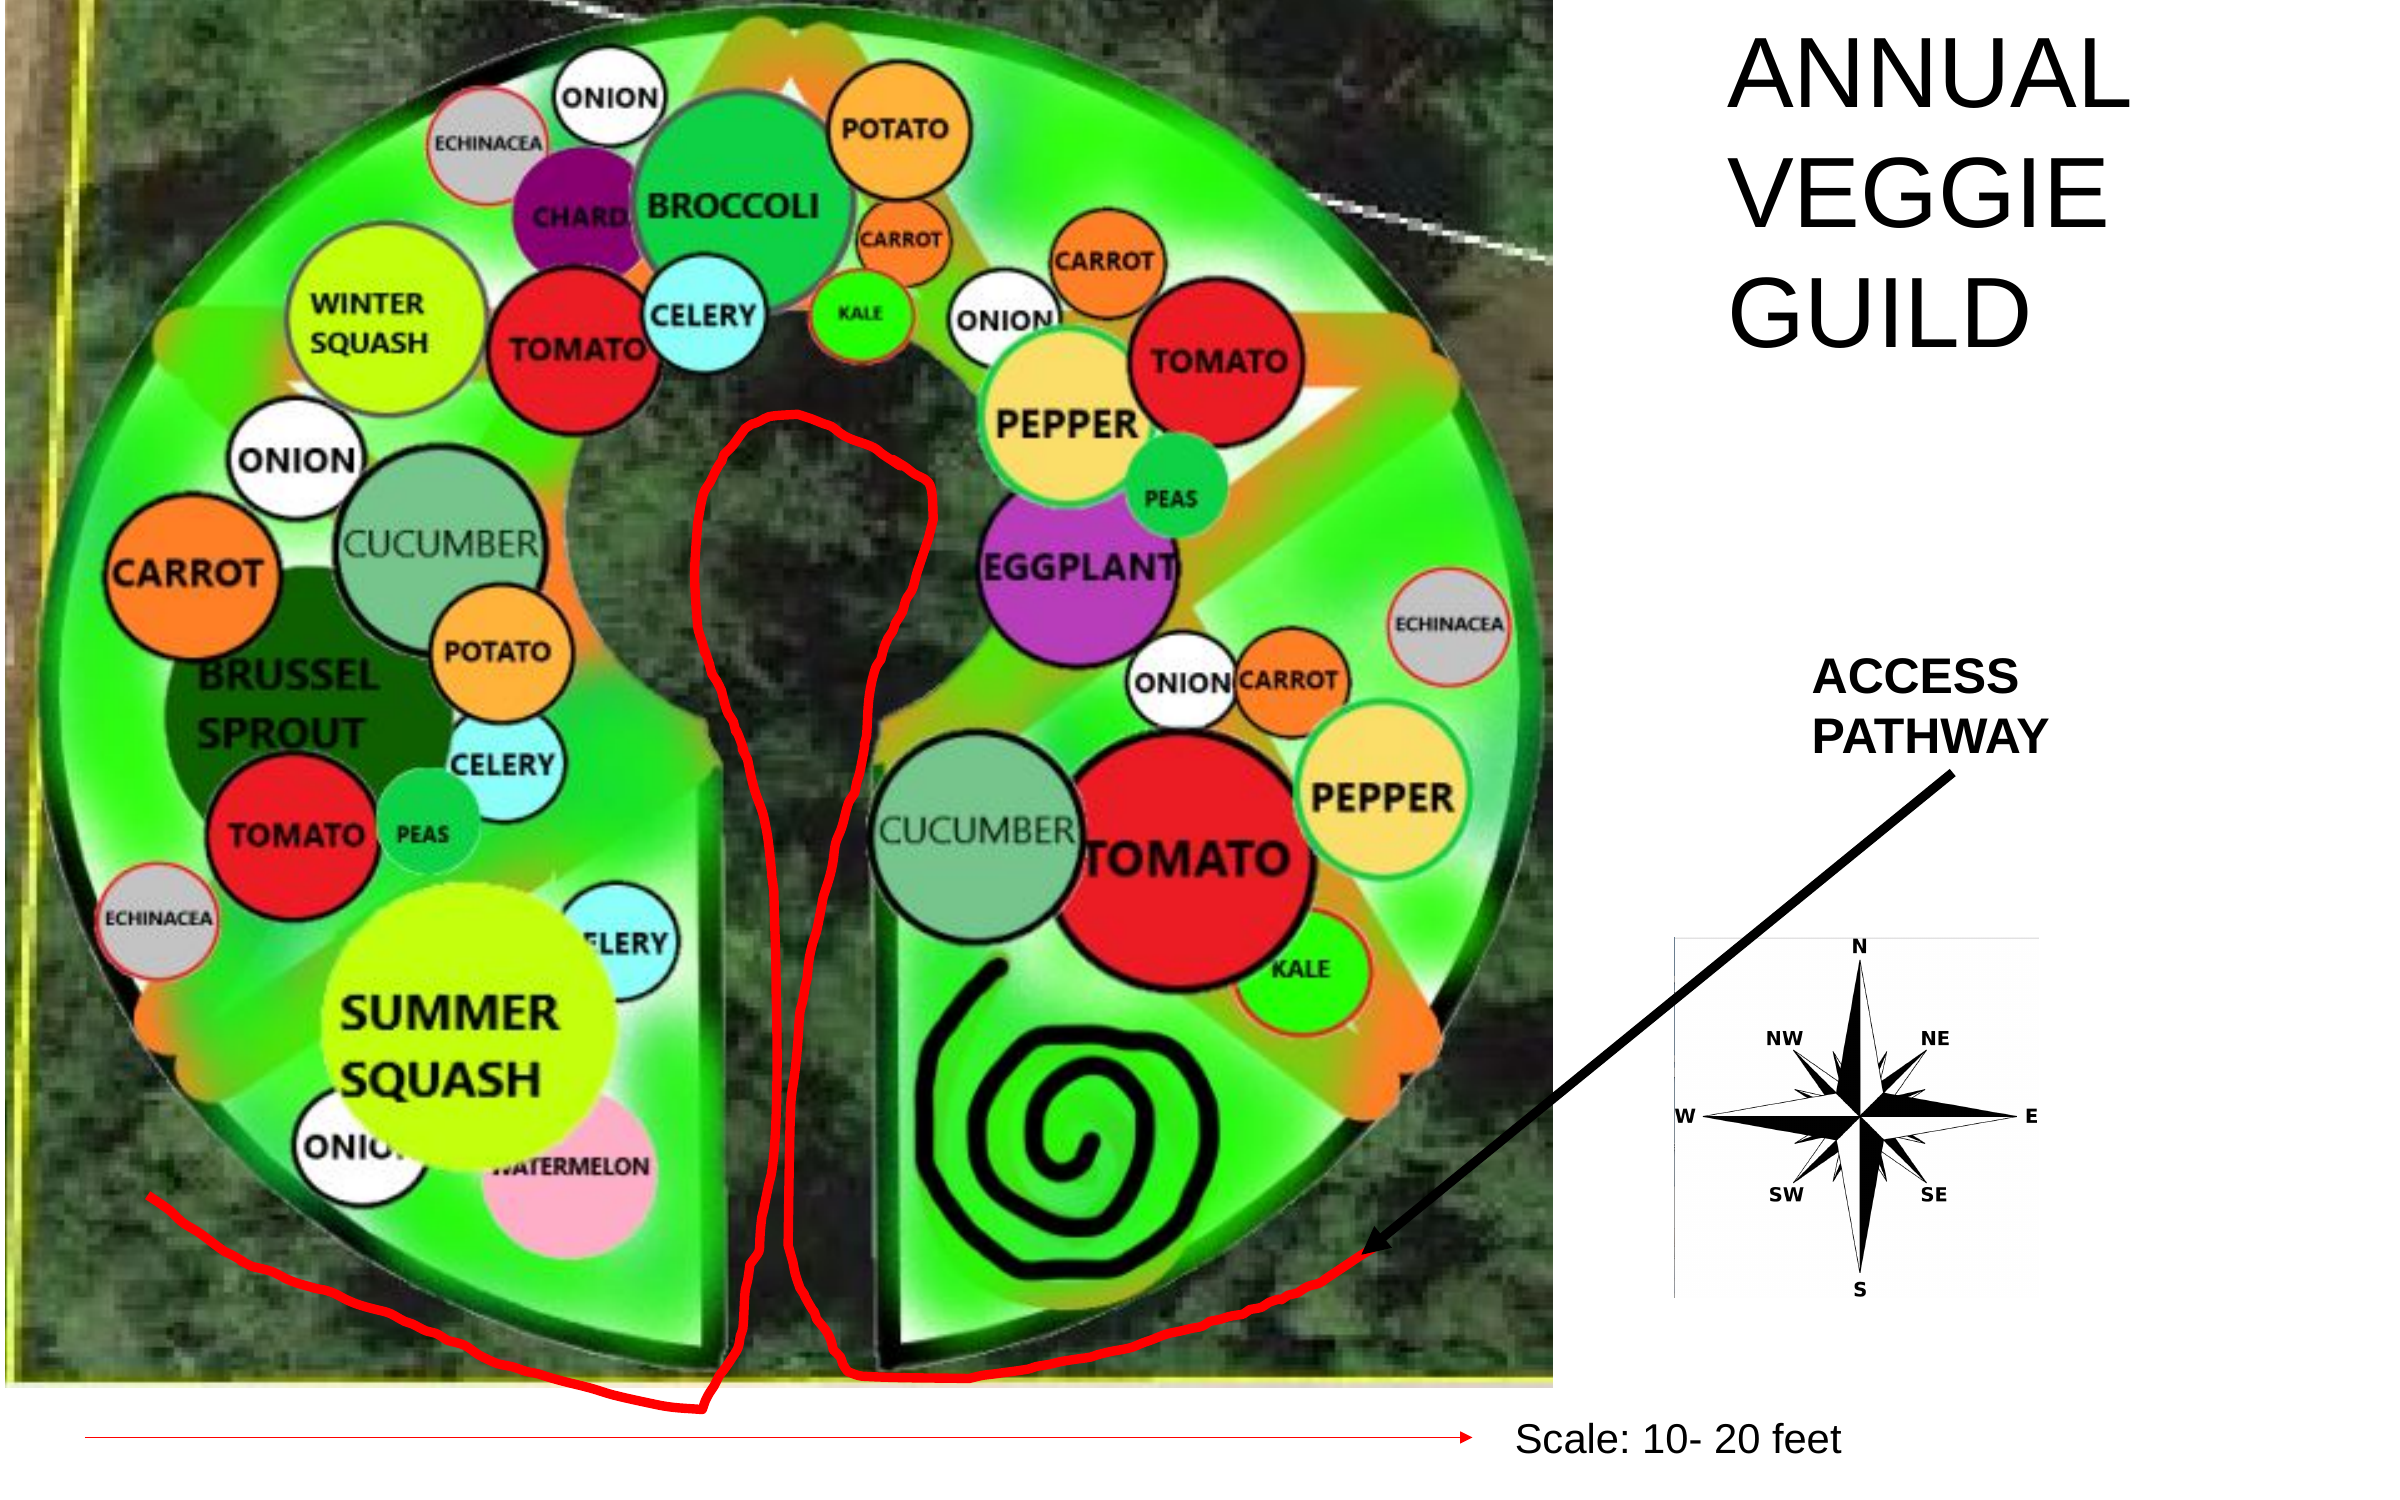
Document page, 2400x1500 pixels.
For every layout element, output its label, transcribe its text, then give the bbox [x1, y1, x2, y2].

text_box Scale: 10- 20 feet [1500, 1404, 1975, 1470]
picture [1674, 937, 1742, 992]
text_box ACCESS PATHWAY [1796, 636, 2110, 772]
text_box ANNUAL VEGGIE GUILD [1712, 0, 2188, 555]
picture [1674, 937, 2039, 1298]
picture [700, 420, 1553, 1388]
picture [5, 0, 1553, 1388]
